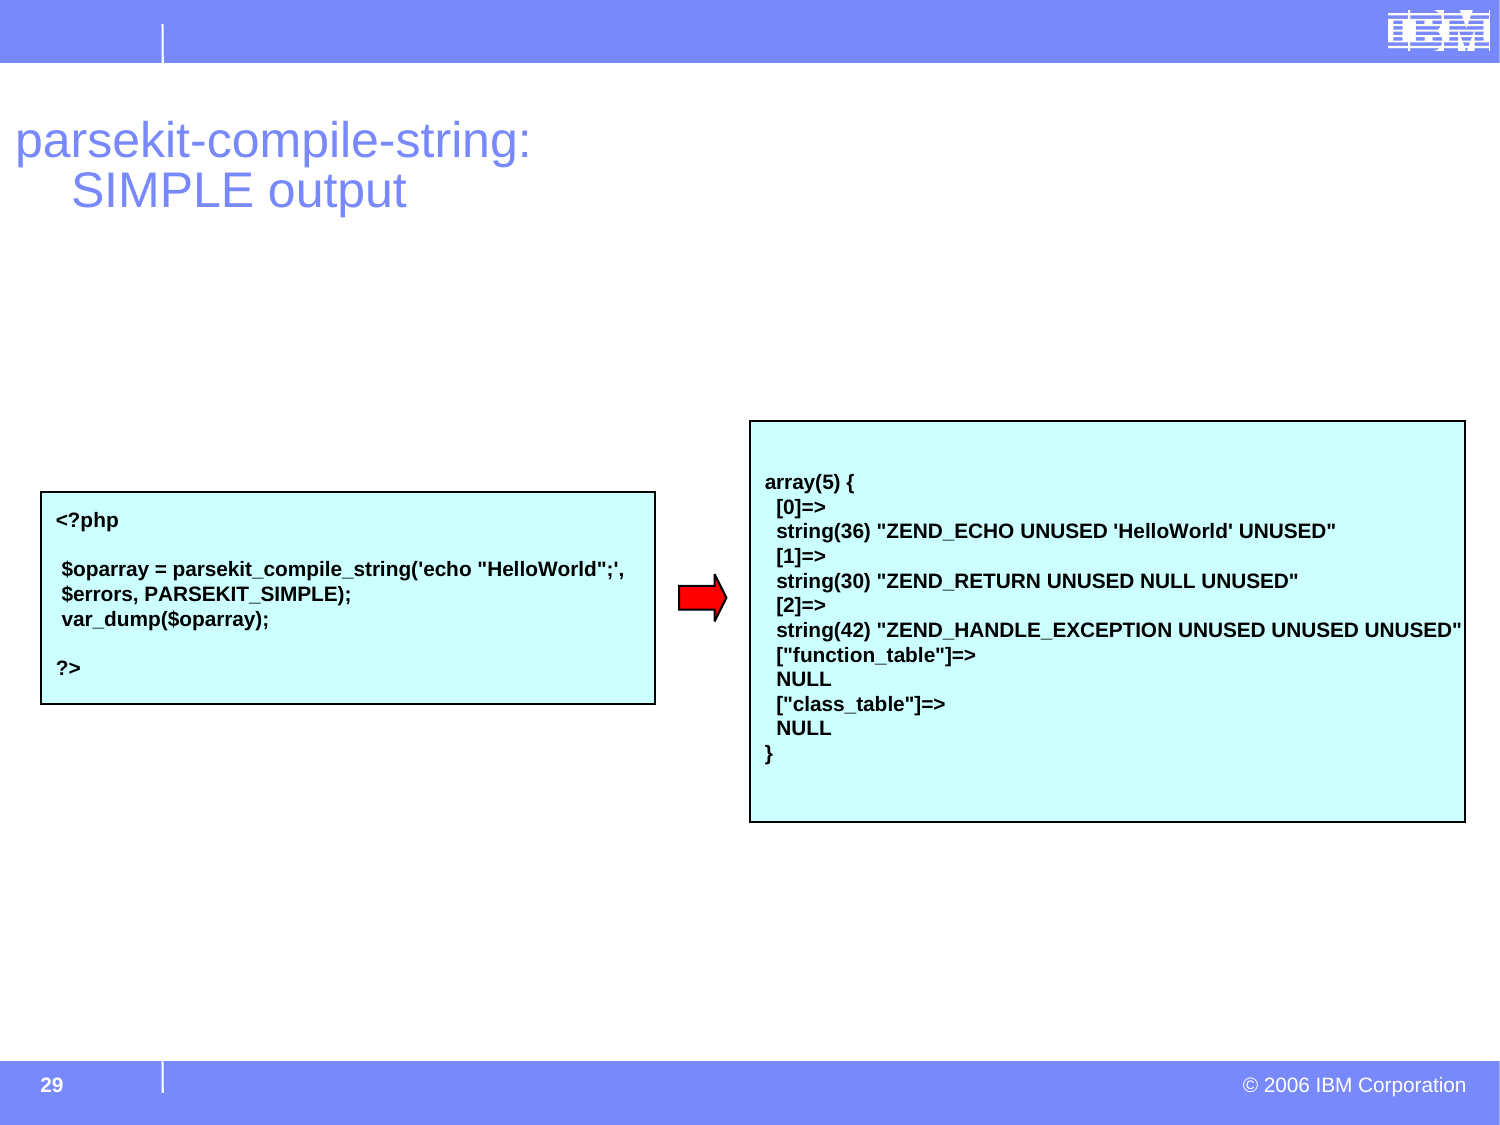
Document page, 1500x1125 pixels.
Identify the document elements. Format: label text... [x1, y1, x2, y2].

text_box parsekit-compile-string: SIMPLE output [0, 101, 1353, 225]
text_box [679, 574, 727, 622]
text_box array(5) { [0]=> string(36) "ZEND_ECHO UNUSED 'HelloWorld' UNUSED" [1]=> string(30) "ZEND_RETURN UNUSED NULL UNUSED" [2]=> string(42) "ZEND_HANDLE_EXCEPTION UNUSED UNUSED UNUSED" ["function_table"]=> NULL ["class_table"]=> NULL } [749, 420, 1465, 823]
text_box <?php $oparray = parsekit_compile_string('echo "HelloWorld";', $errors, PARSEKIT_SIMPLE); var_dump($oparray); ?> [41, 491, 656, 705]
